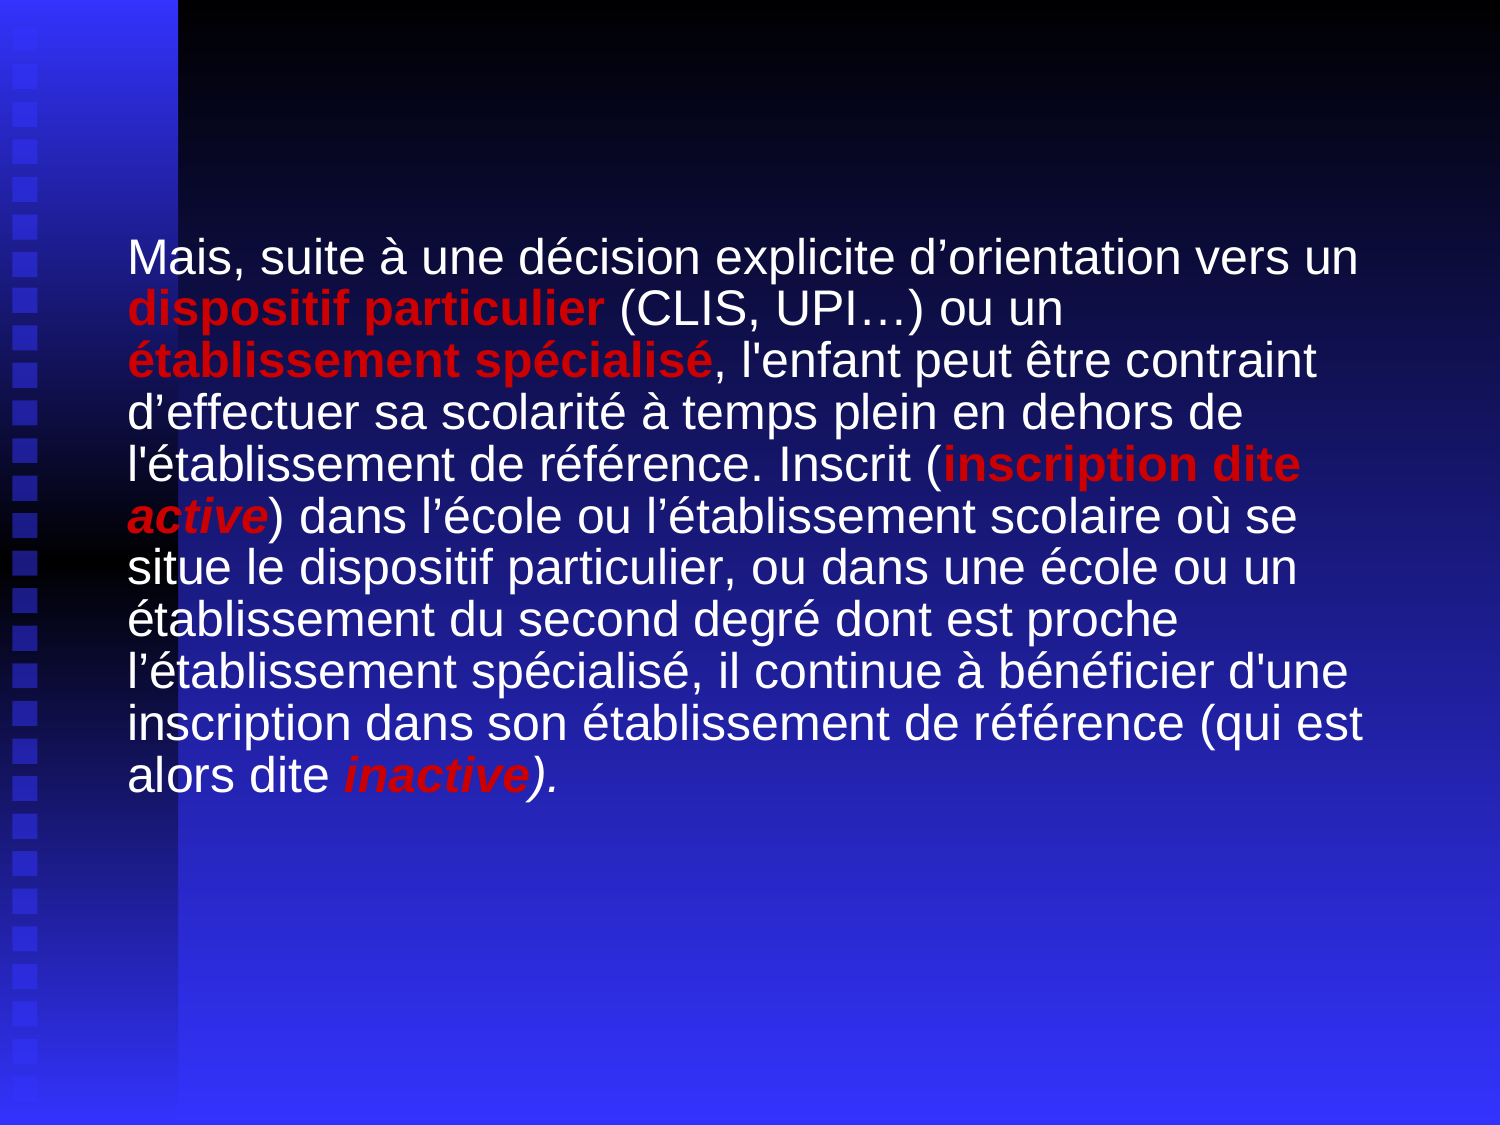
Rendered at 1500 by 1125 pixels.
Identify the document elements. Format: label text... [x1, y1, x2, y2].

text_box Mais, suite à une décision explicite d’orientation vers un dispositif particulier (CLIS, UPI…) ou un établissement spécialisé, l'enfant peut être contraint d’effectuer sa scolarité à temps plein en dehors de l'établissement de référence. Inscrit (inscription dite active) dans l’école ou l’établissement scolaire où se situe le dispositif particulier, ou dans une école ou un établissement du second degré dont est proche l’établissement spécialisé, il continue à bénéficier d'une inscription dans son établissement de référence (qui est alors dite inactive). [112, 224, 1388, 811]
